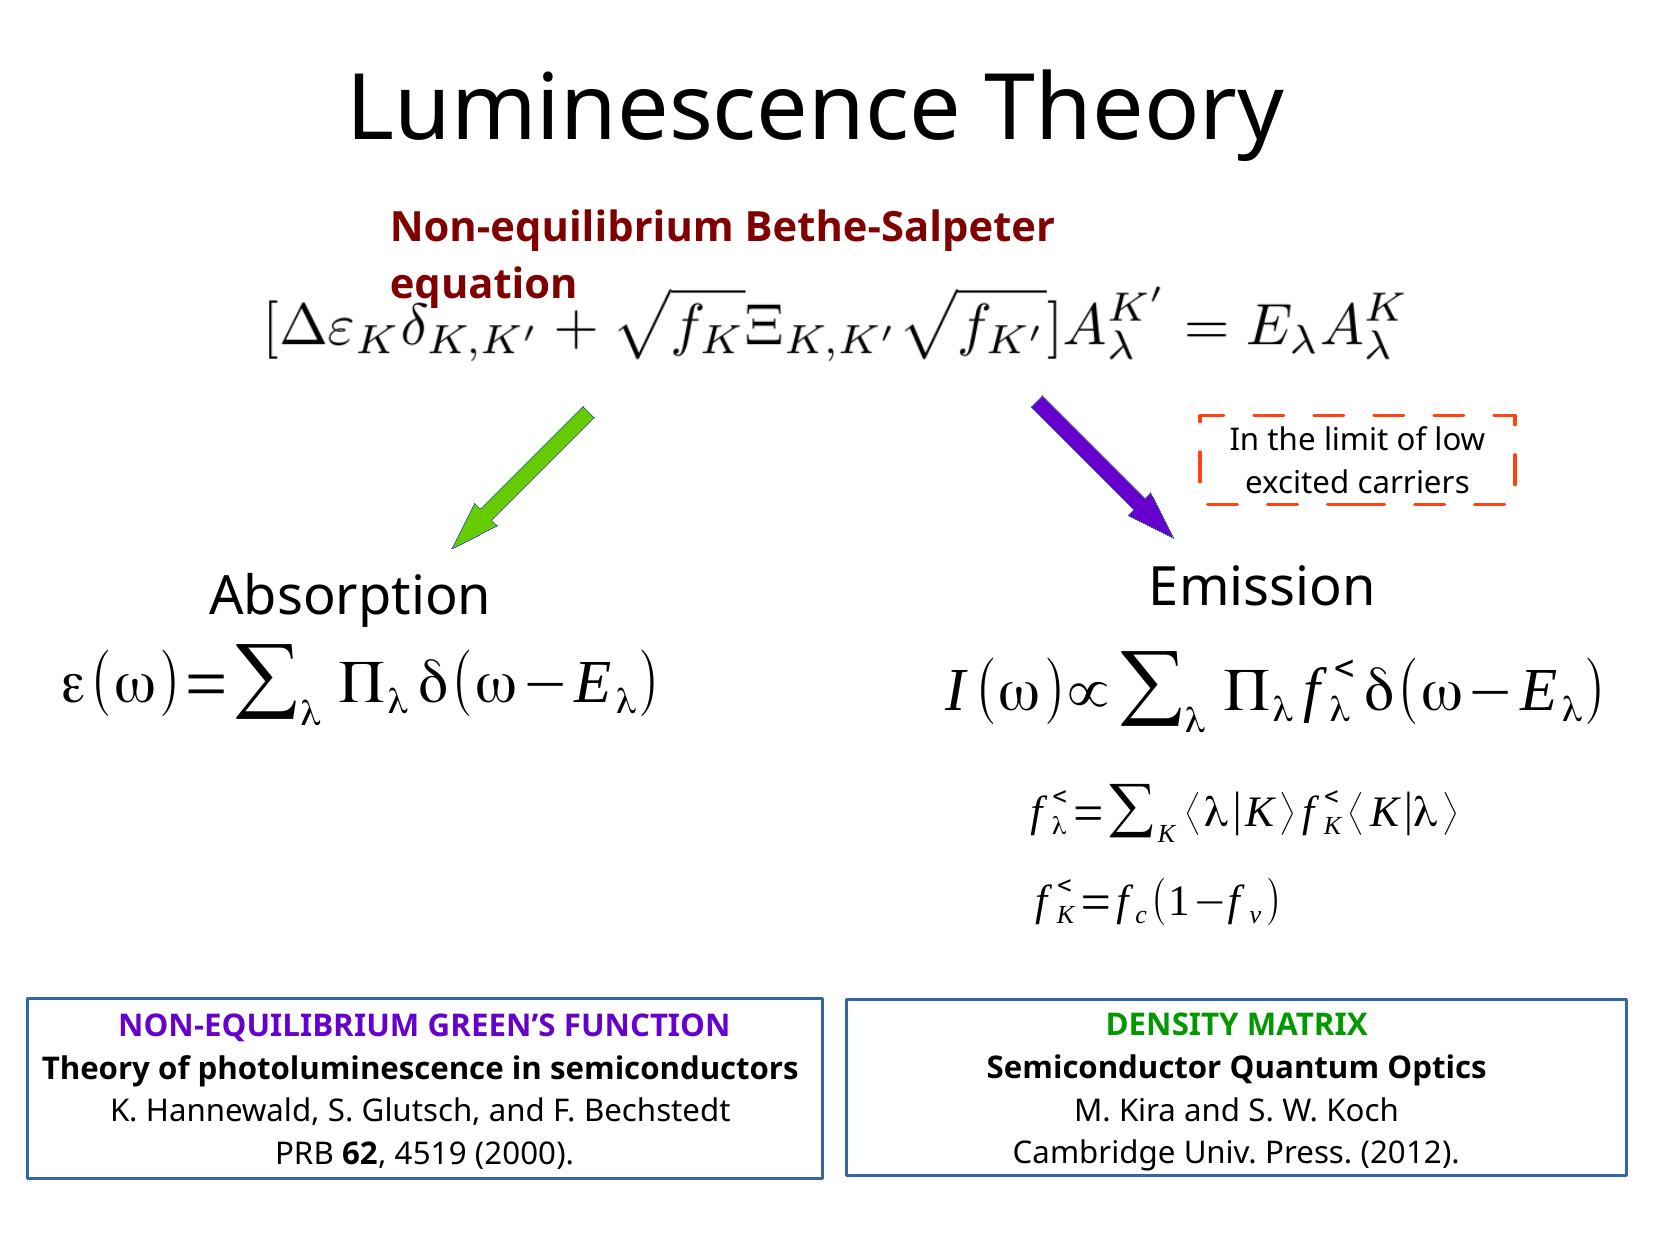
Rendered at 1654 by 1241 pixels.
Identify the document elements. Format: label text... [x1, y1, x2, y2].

chart [1024, 869, 1290, 931]
text_box DENSITY MATRIX Semiconductor Quantum Optics M. Kira and S. W. Koch Cambridge Univ. Press. (2012). [846, 999, 1627, 1176]
text_box Emission [990, 537, 1549, 631]
chart [926, 645, 1622, 735]
chart [45, 637, 676, 728]
text_box NON-EQUILIBRIUM GREEN’S FUNCTION Theory of photoluminescence in semiconductors K. Hannewald, S. Glutsch, and F. Bechstedt PRB 62, 4519 (2000). [27, 998, 823, 1179]
picture [241, 258, 1411, 389]
text_box In the limit of low excited carriers [1200, 416, 1516, 504]
text_box Non-equilibrium Bethe-Salpeter equation [375, 189, 1234, 258]
text_box [451, 406, 595, 549]
text_box [1031, 395, 1174, 539]
text_box Absorption [71, 547, 631, 640]
title Luminescence Theory [71, 30, 1561, 178]
chart [1019, 780, 1470, 850]
